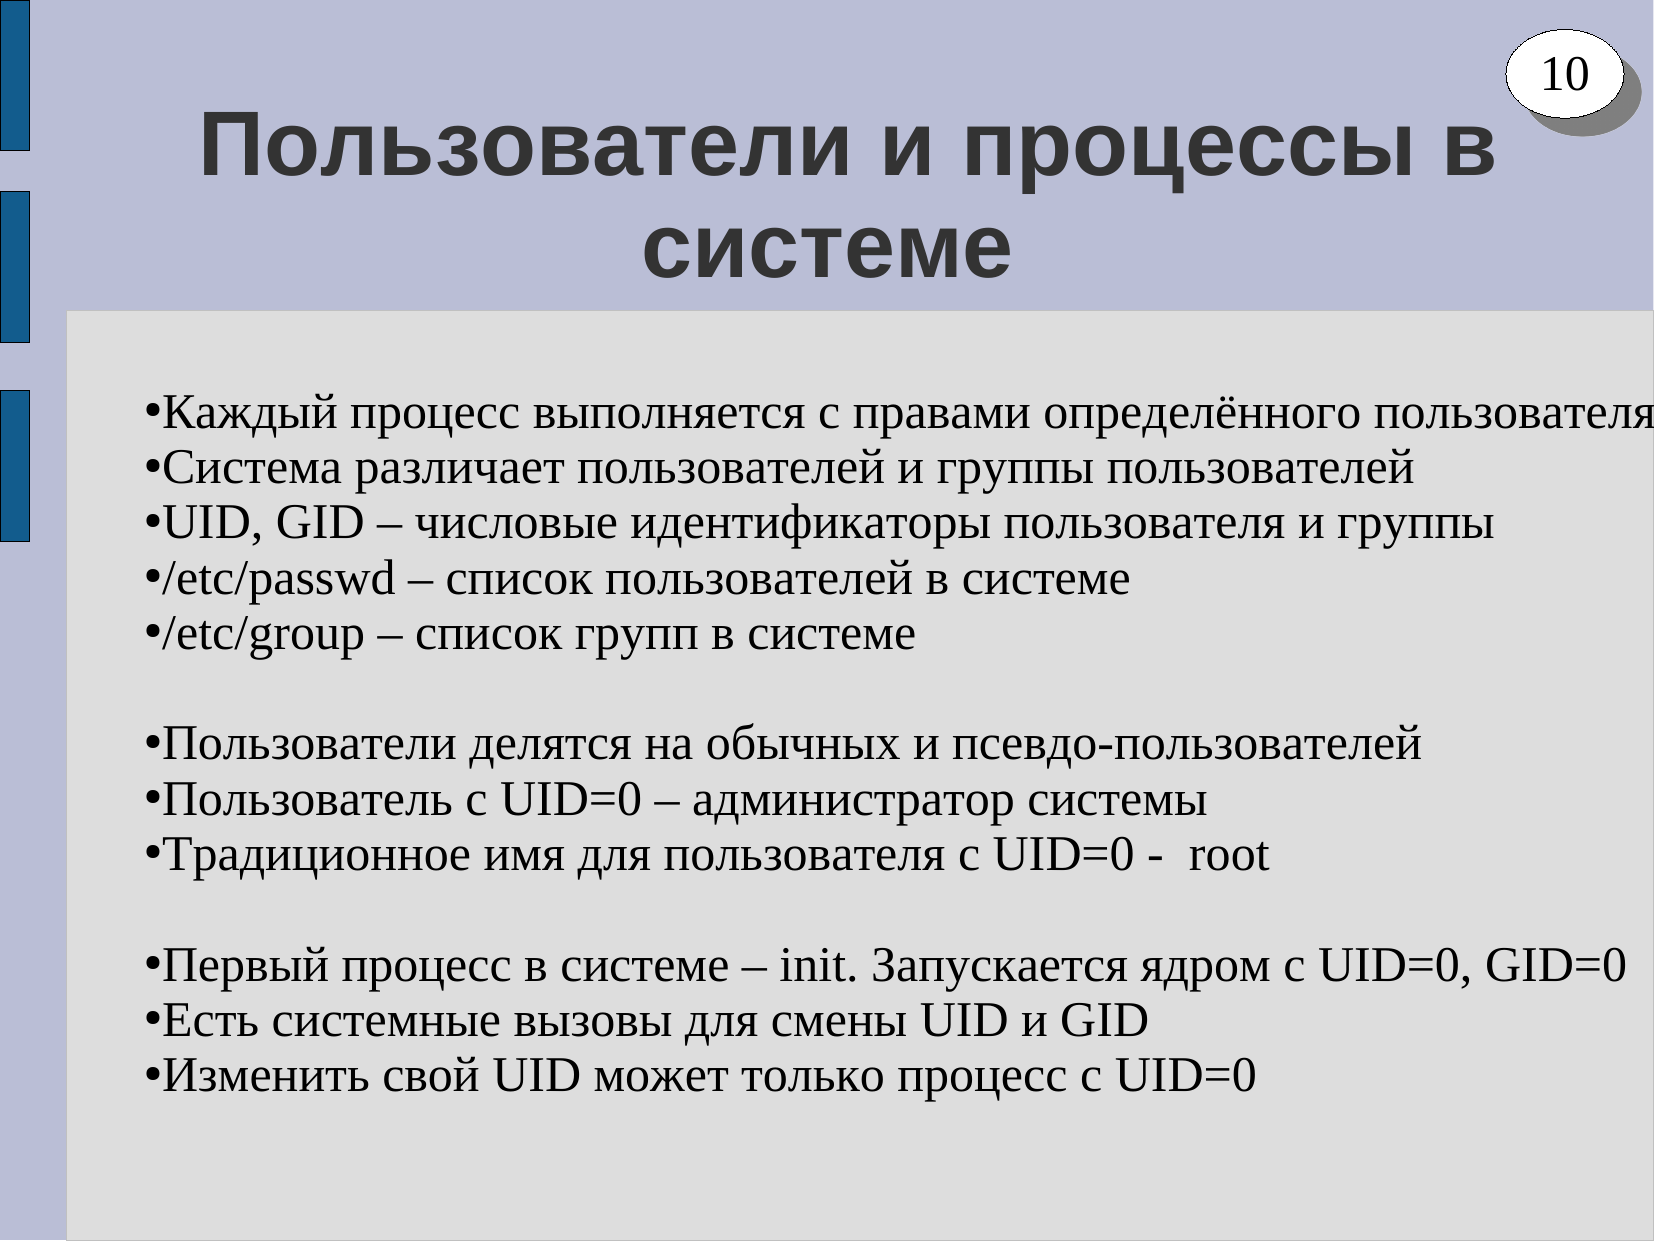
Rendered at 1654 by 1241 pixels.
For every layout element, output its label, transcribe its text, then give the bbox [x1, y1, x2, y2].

text_box 10 [1505, 29, 1625, 119]
title Пользователи и процессы в системе [121, 91, 1534, 299]
text_box Каждый процесс выполняется с правами определённого пользователя Система различает пользователей и группы пользователей UID, GID – числовые идентификаторы пользователя и группы /etc/passwd – список пользователей в системе /etc/group – список групп в системе Пользователи делятся на обычных и псевдо-пользователей Пользователь с UID=0 – администратор системы Традиционное имя для пользователя с UID=0 - root Первый процесс в системе – init. Запускается ядром с UID=0, GID=0 Есть системные вызовы для смены UID и GID Изменить свой UID может только процесс с UID=0 [144, 383, 1654, 1158]
